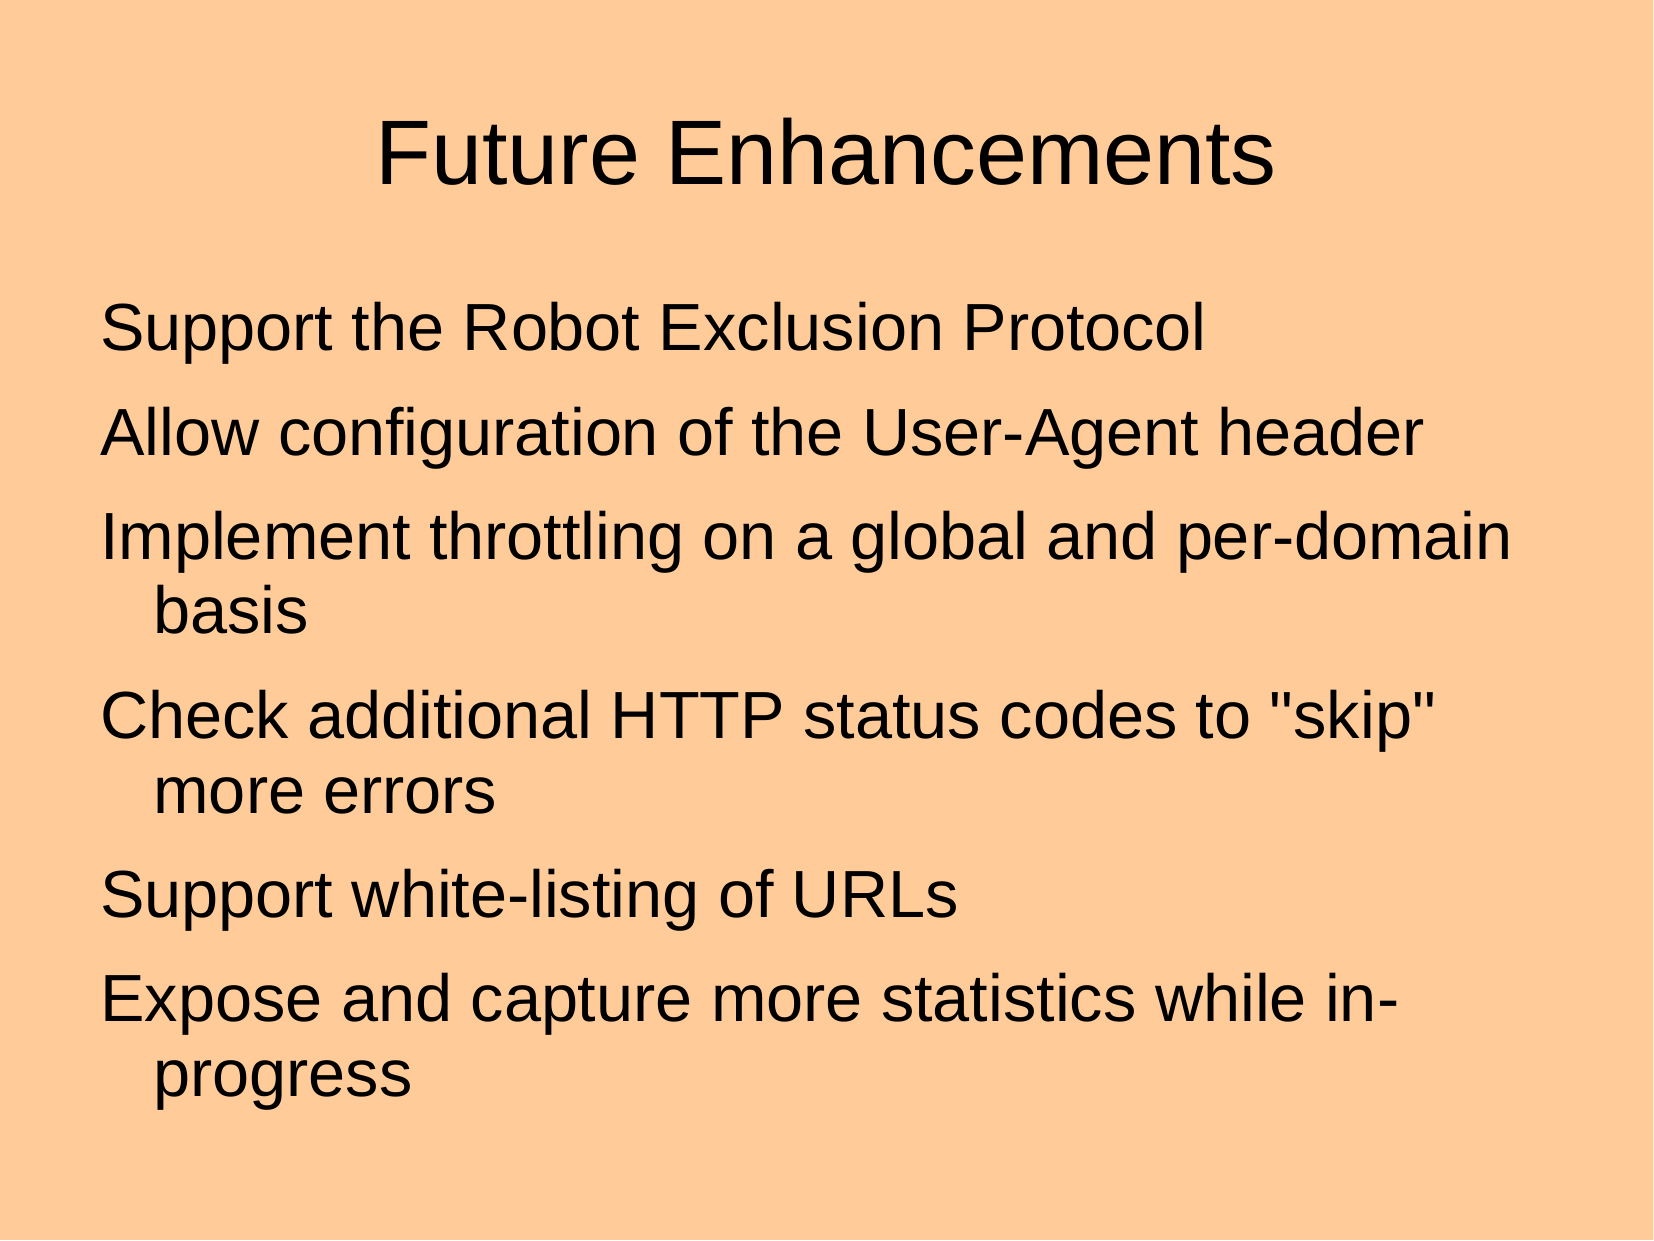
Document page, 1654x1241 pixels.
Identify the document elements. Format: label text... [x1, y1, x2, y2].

list Support the Robot Exclusion Protocol Allow configuration of the User-Agent header Implement throttling on a global and per-domain basis Check additional HTTP status codes to "skip" more errors Support white-listing of URLs Expose and capture more statistics while in-progress [82, 290, 1571, 1111]
title Future Enhancements [82, 49, 1571, 257]
